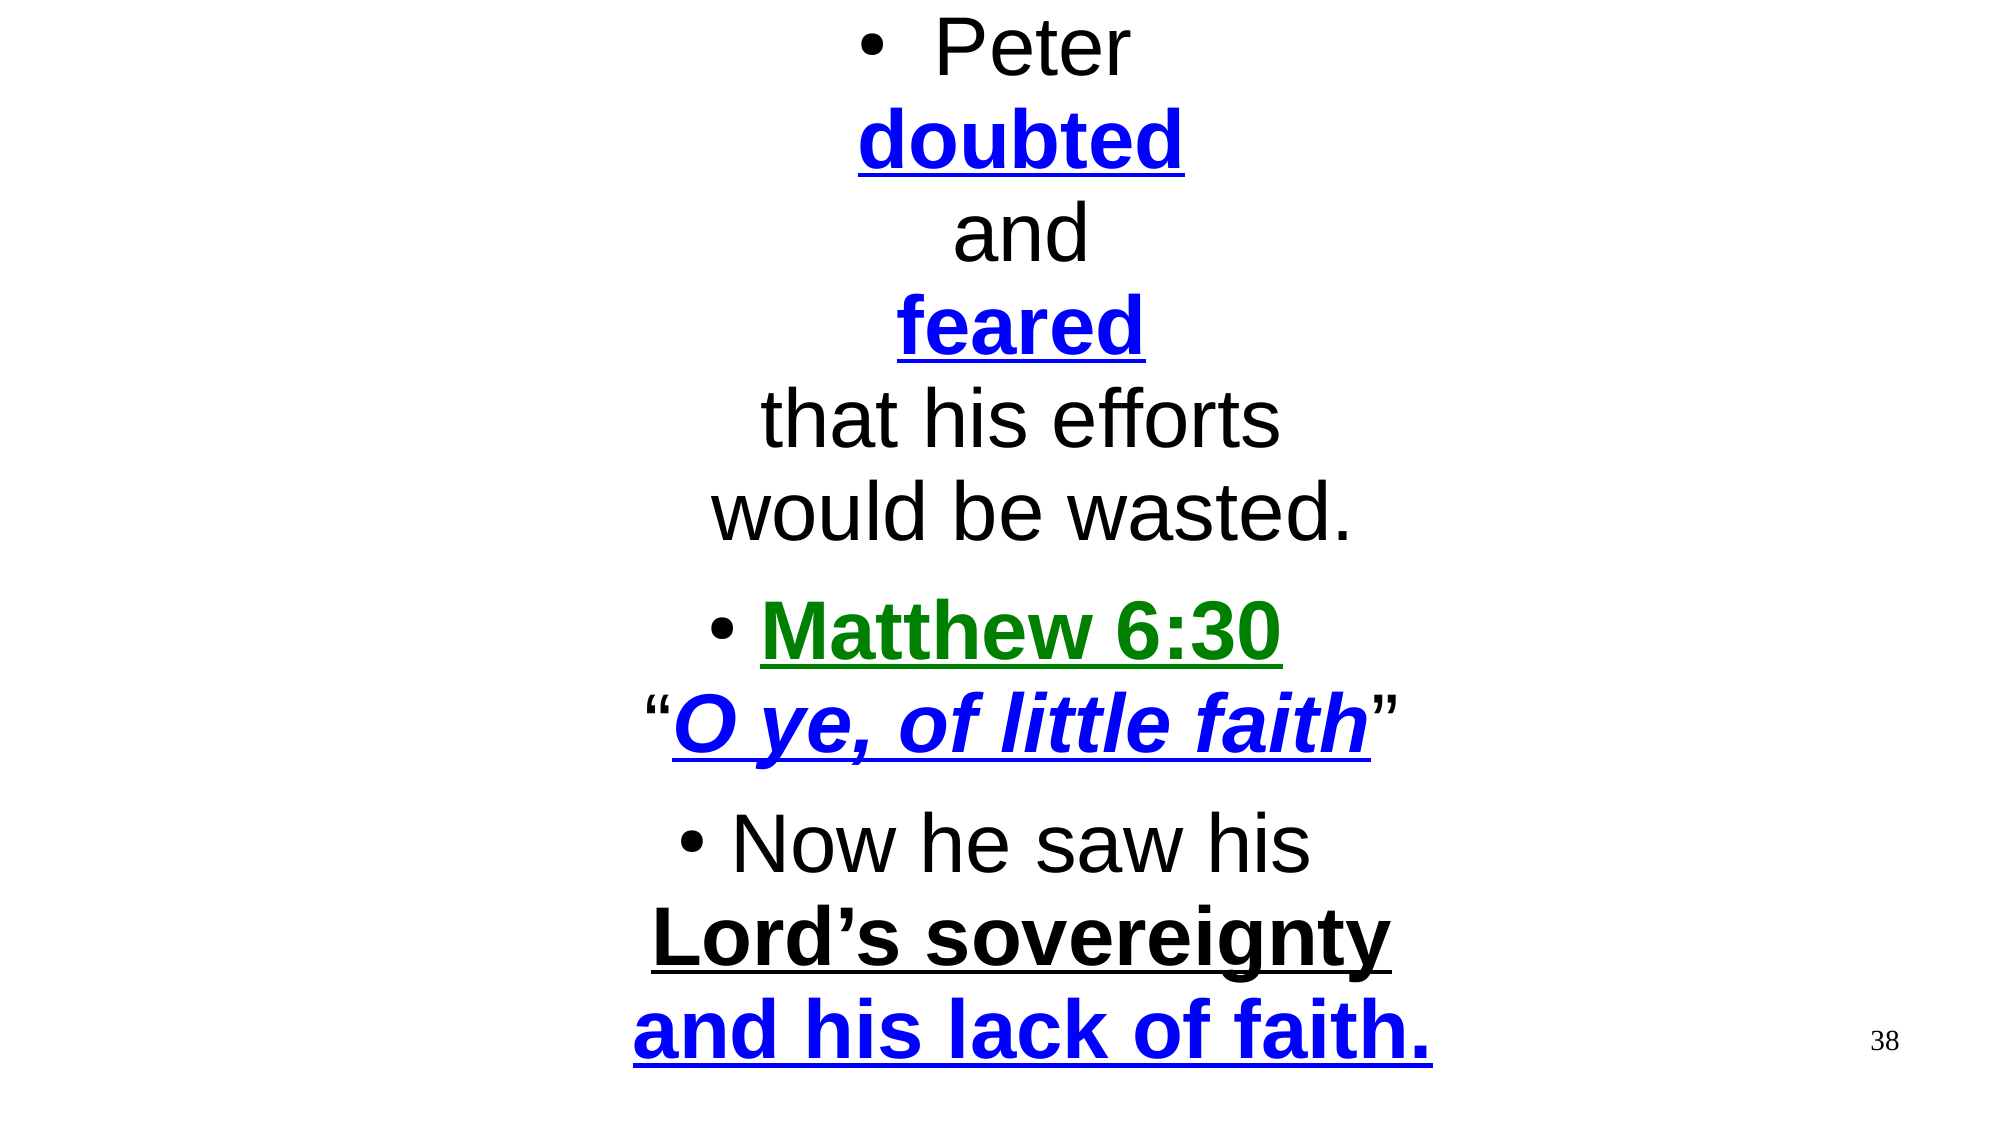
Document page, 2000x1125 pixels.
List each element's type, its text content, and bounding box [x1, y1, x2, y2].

list Peter doubted and feared that his efforts would be wasted. Matthew 6:30 “O ye, of little faith” Now he saw his Lord’s sovereignty and his lack of faith. [0, 0, 1996, 1123]
